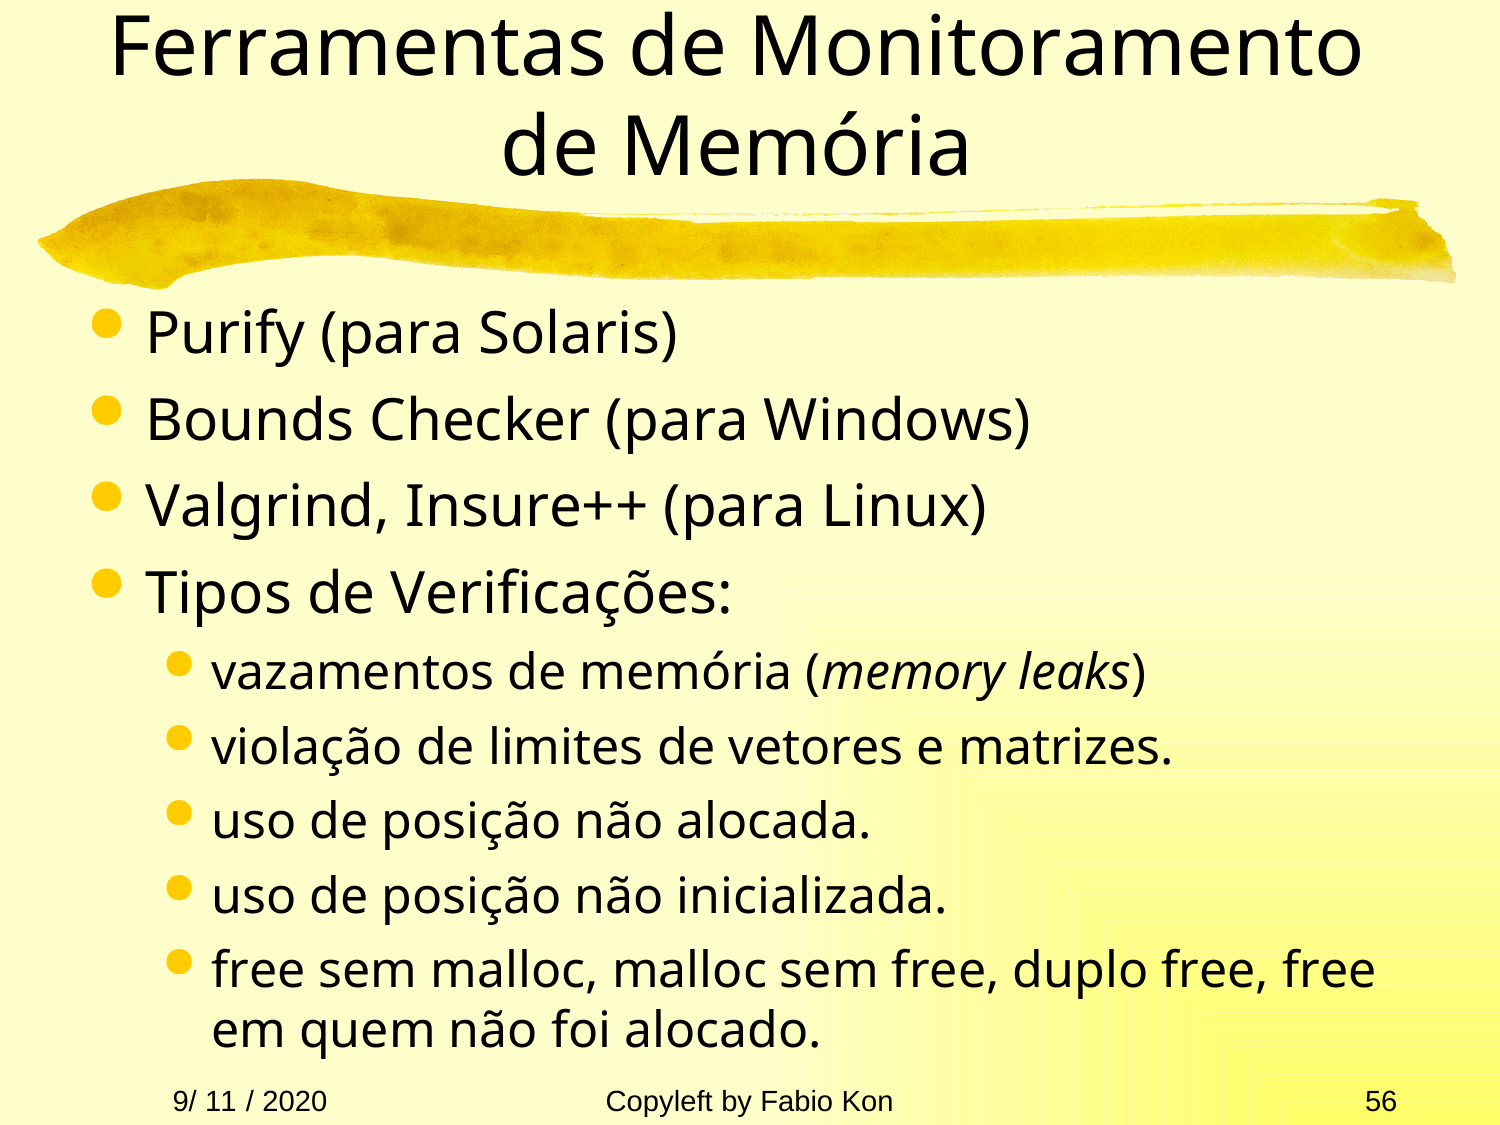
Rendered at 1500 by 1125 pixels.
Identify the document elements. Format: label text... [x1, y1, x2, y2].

picture [24, 174, 1463, 297]
list Purify (para Solaris) Bounds Checker (para Windows) Valgrind, Insure++ (para Linux) Tipos de Verificações: vazamentos de memória (memory leaks) violação de limites de vetores e matrizes. uso de posição não alocada. uso de posição não inicializada. free sem malloc, malloc sem free, duplo free, free em quem não foi alocado. [74, 287, 1417, 1066]
title Ferramentas de Monitoramento de Memória [74, 0, 1400, 200]
